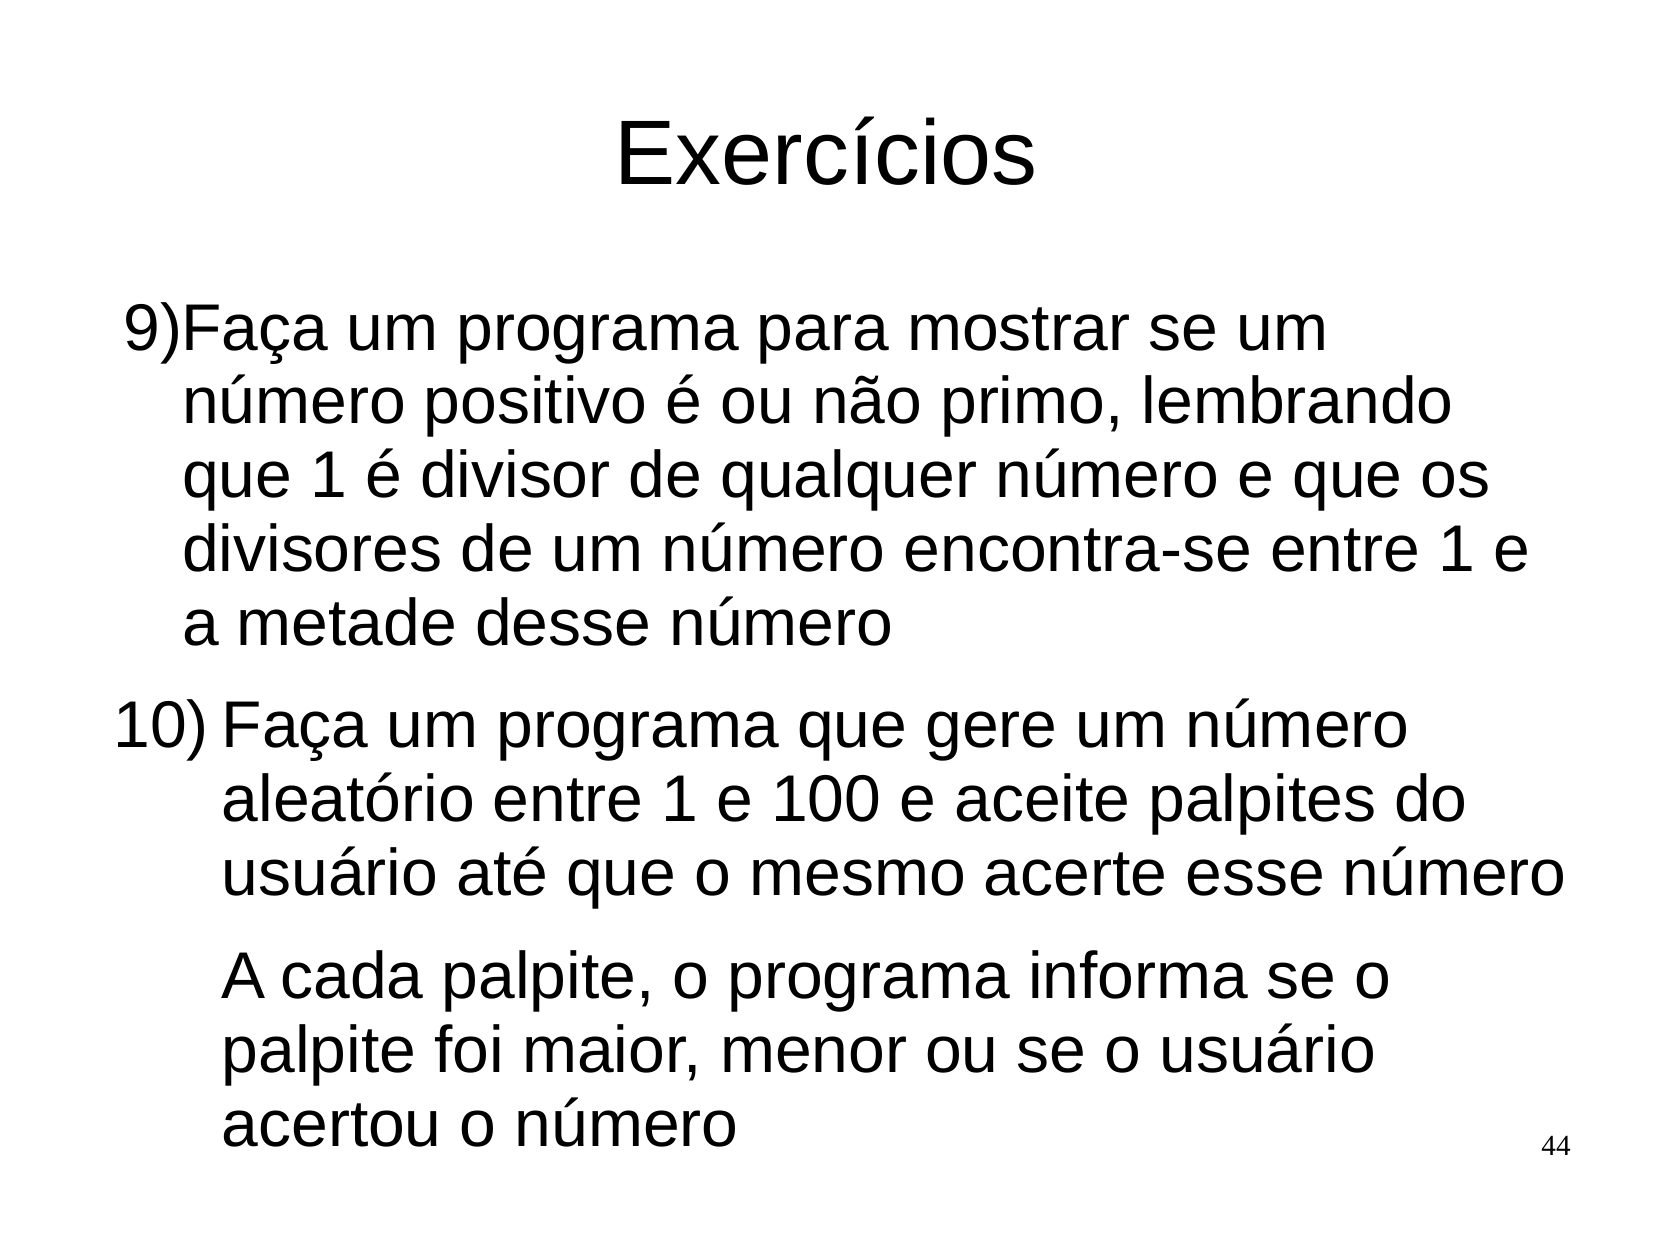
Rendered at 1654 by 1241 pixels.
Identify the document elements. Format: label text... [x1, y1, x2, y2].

list Faça um programa para mostrar se um número positivo é ou não primo, lembrando que 1 é divisor de qualquer número e que os divisores de um número encontra-se entre 1 e a metade desse número Faça um programa que gere um número aleatório entre 1 e 100 e aceite palpites do usuário até que o mesmo acerte esse número A cada palpite, o programa informa se o palpite foi maior, menor ou se o usuário acertou o número [82, 290, 1571, 1182]
title Exercícios [82, 49, 1571, 257]
